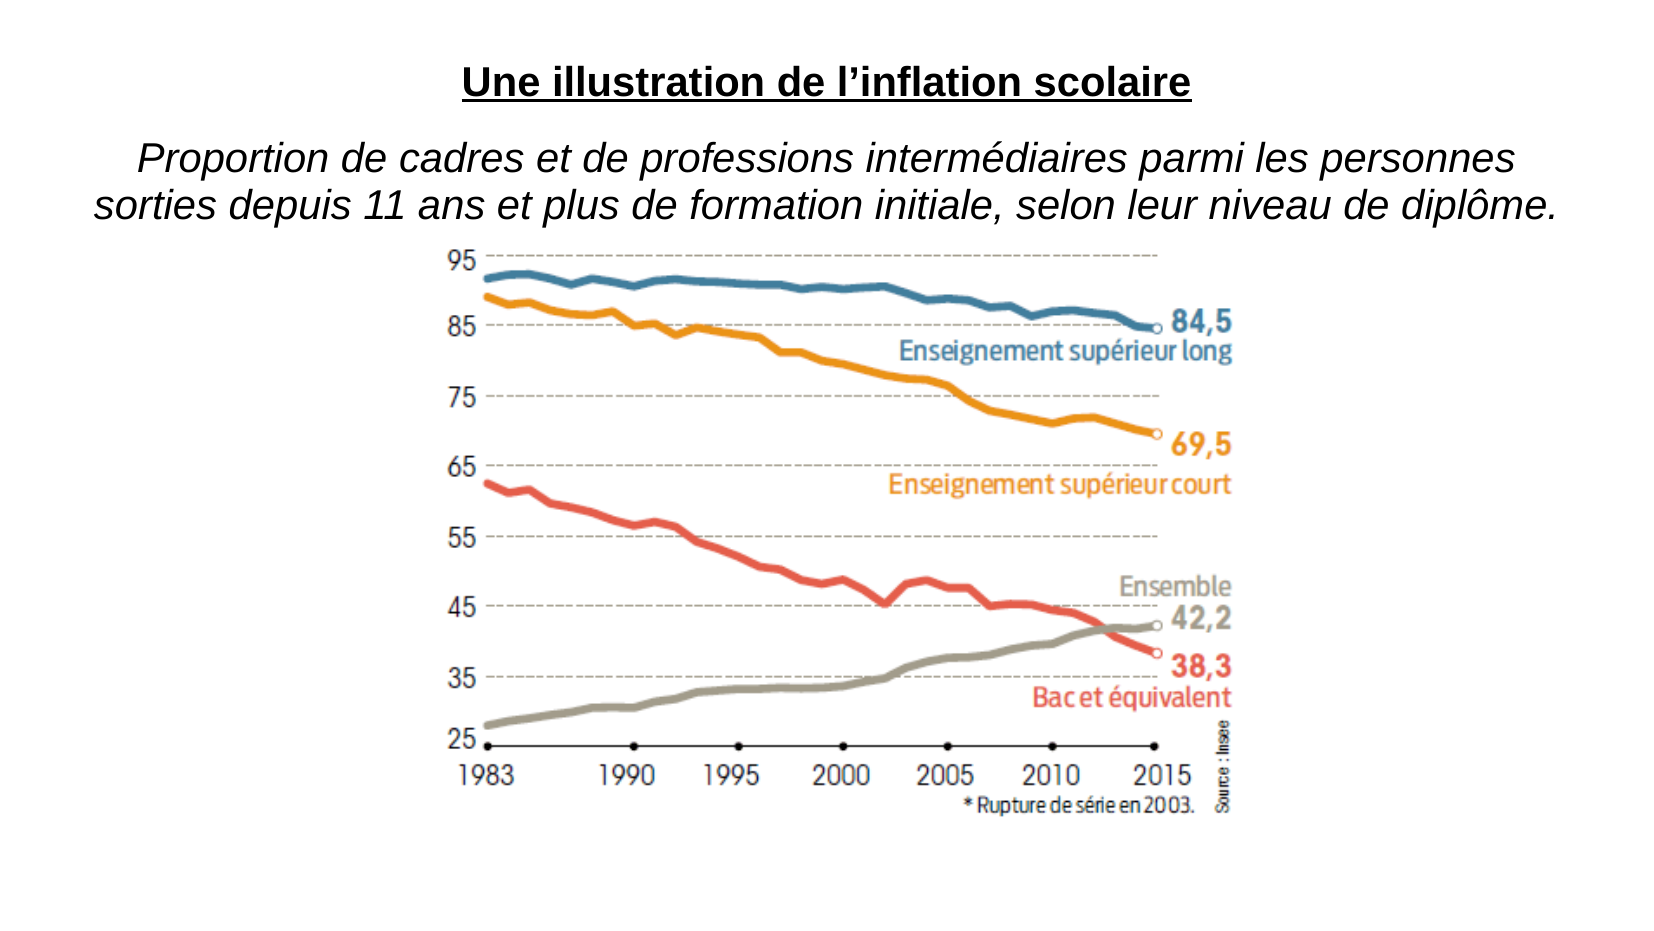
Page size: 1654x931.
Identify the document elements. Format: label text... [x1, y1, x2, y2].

list Une illustration de l’inflation scolaire Proportion de cadres et de professions intermédiaires parmi les personnes sorties depuis 11 ans et plus de formation initiale, selon leur niveau de diplôme. [82, 59, 1571, 898]
picture [417, 236, 1241, 827]
